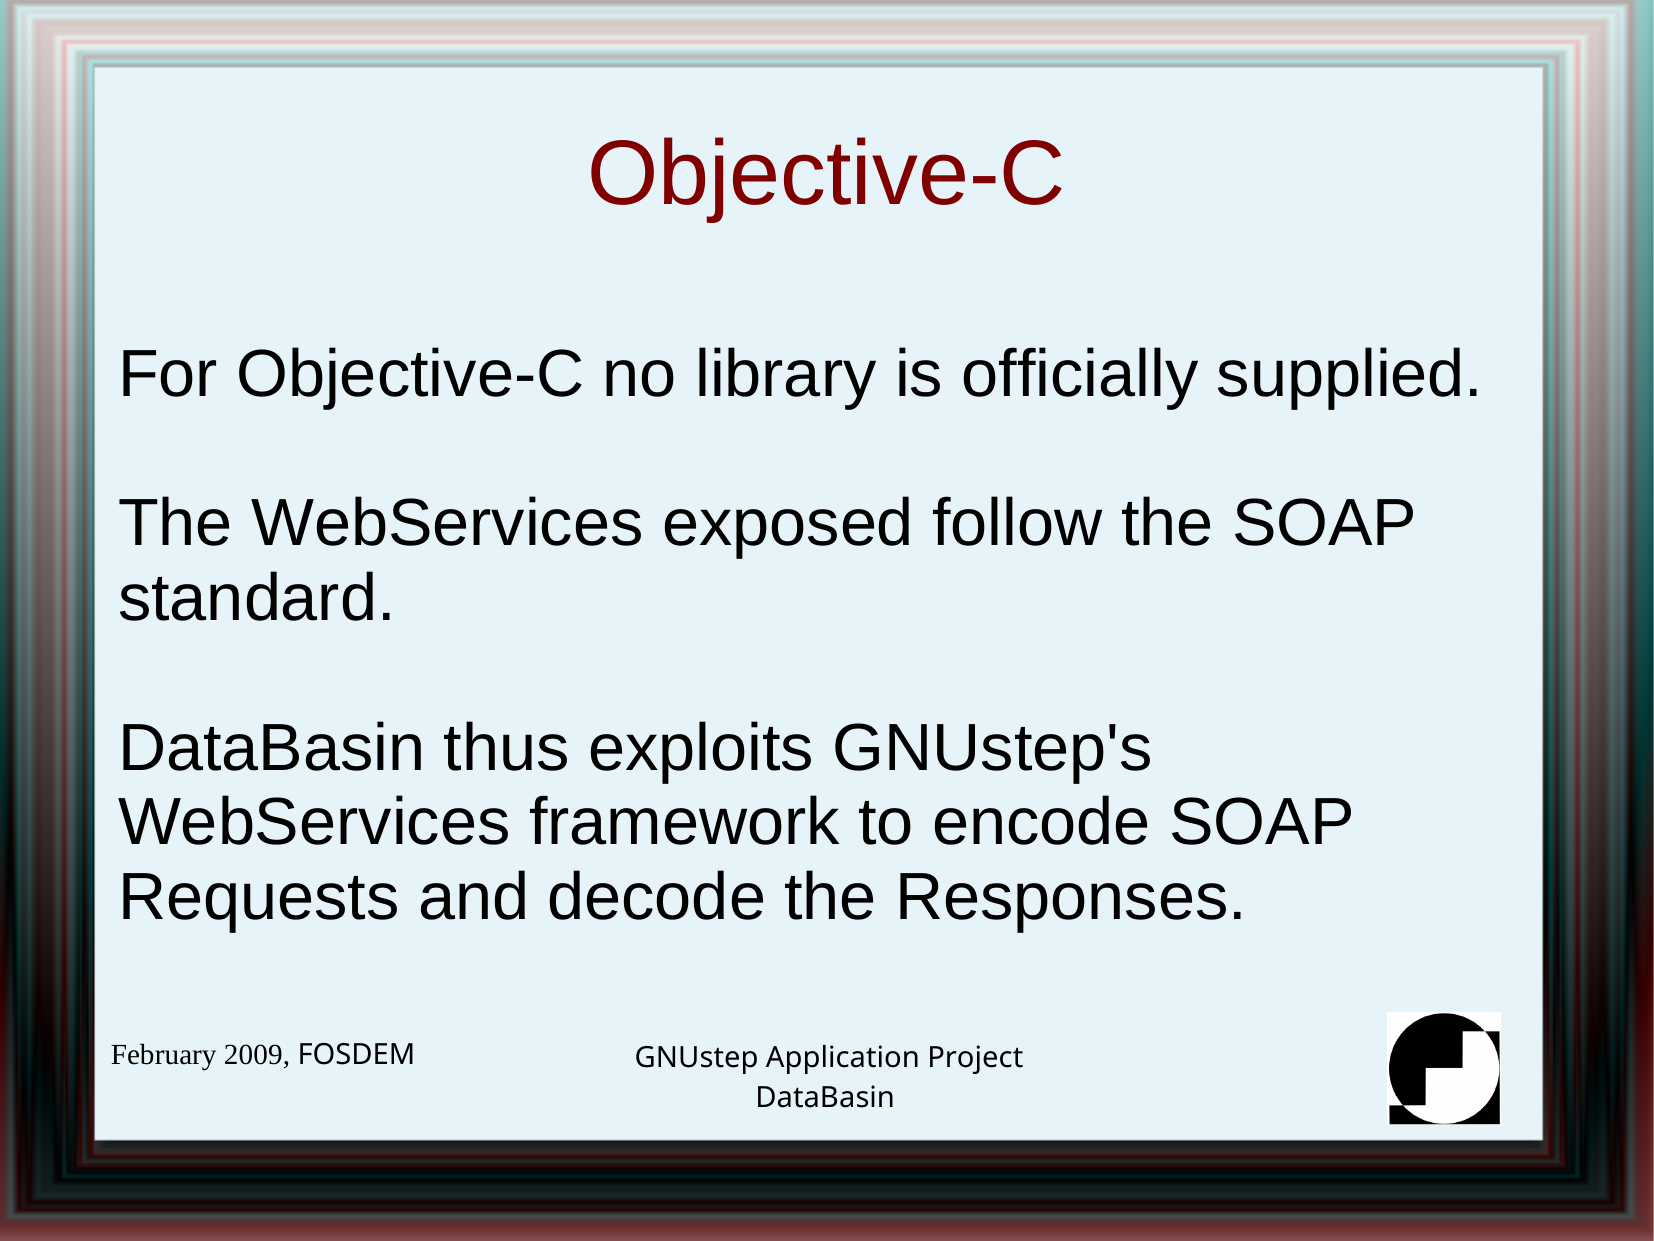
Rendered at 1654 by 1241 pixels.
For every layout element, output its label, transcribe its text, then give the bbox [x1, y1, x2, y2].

subtitle For Objective-C no library is officially supplied. The WebServices exposed follow the SOAP standard. DataBasin thus exploits GNUstep's WebServices framework to encode SOAP Requests and decode the Responses. [118, 332, 1506, 938]
picture [0, 0, 1654, 1241]
title Objective-C [118, 95, 1536, 250]
